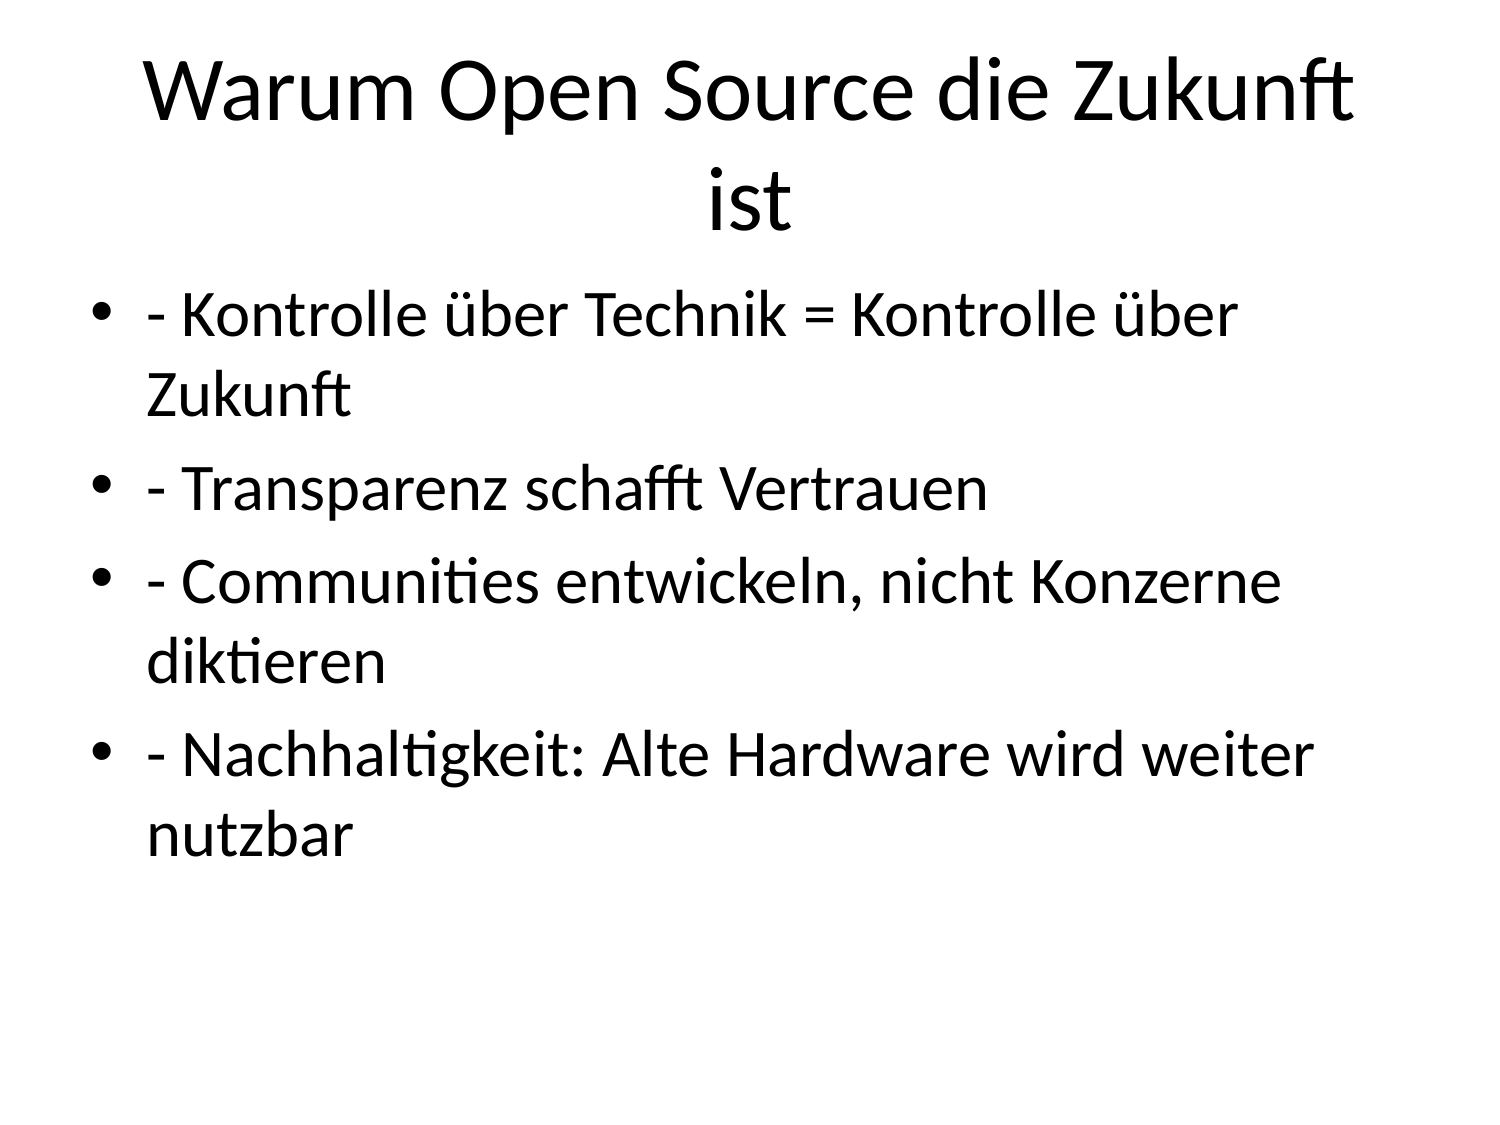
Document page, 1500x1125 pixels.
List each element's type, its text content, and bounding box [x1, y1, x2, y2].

list - Kontrolle über Technik = Kontrolle über Zukunft - Transparenz schafft Vertrauen - Communities entwickeln, nicht Konzerne diktieren - Nachhaltigkeit: Alte Hardware wird weiter nutzbar [75, 262, 1425, 1005]
title Warum Open Source die Zukunft ist [75, 45, 1425, 233]
